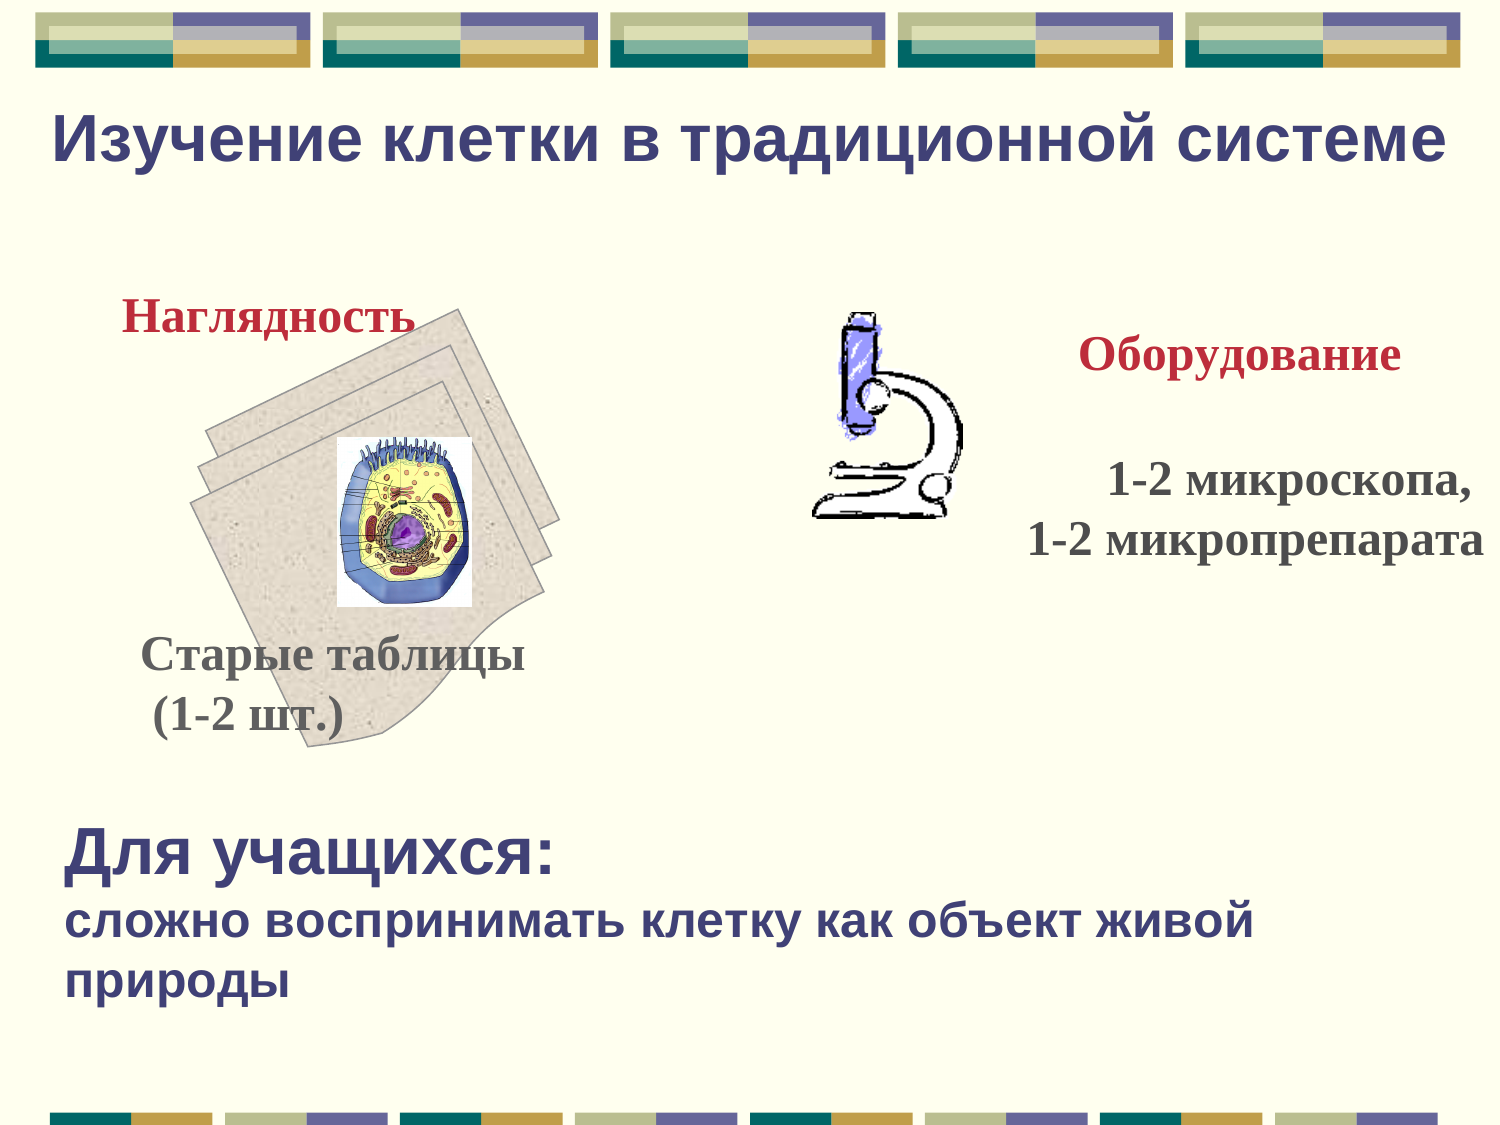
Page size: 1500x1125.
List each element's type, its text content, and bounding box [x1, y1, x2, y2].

text_box Оборудование [1062, 312, 1429, 388]
text_box Для учащихся: сложно воспринимать клетку как объект живой природы [50, 799, 1451, 1016]
text_box [190, 309, 560, 612]
text_box Старые таблицы (1-2 шт.) [125, 612, 626, 748]
picture [812, 312, 963, 519]
text_box 1-2 микроскопа, 1-2 микропрепарата [1011, 437, 1500, 573]
text_box Наглядность [87, 274, 463, 351]
text_box Изучение клетки в традиционной системе [0, 87, 1500, 183]
picture [337, 437, 472, 607]
